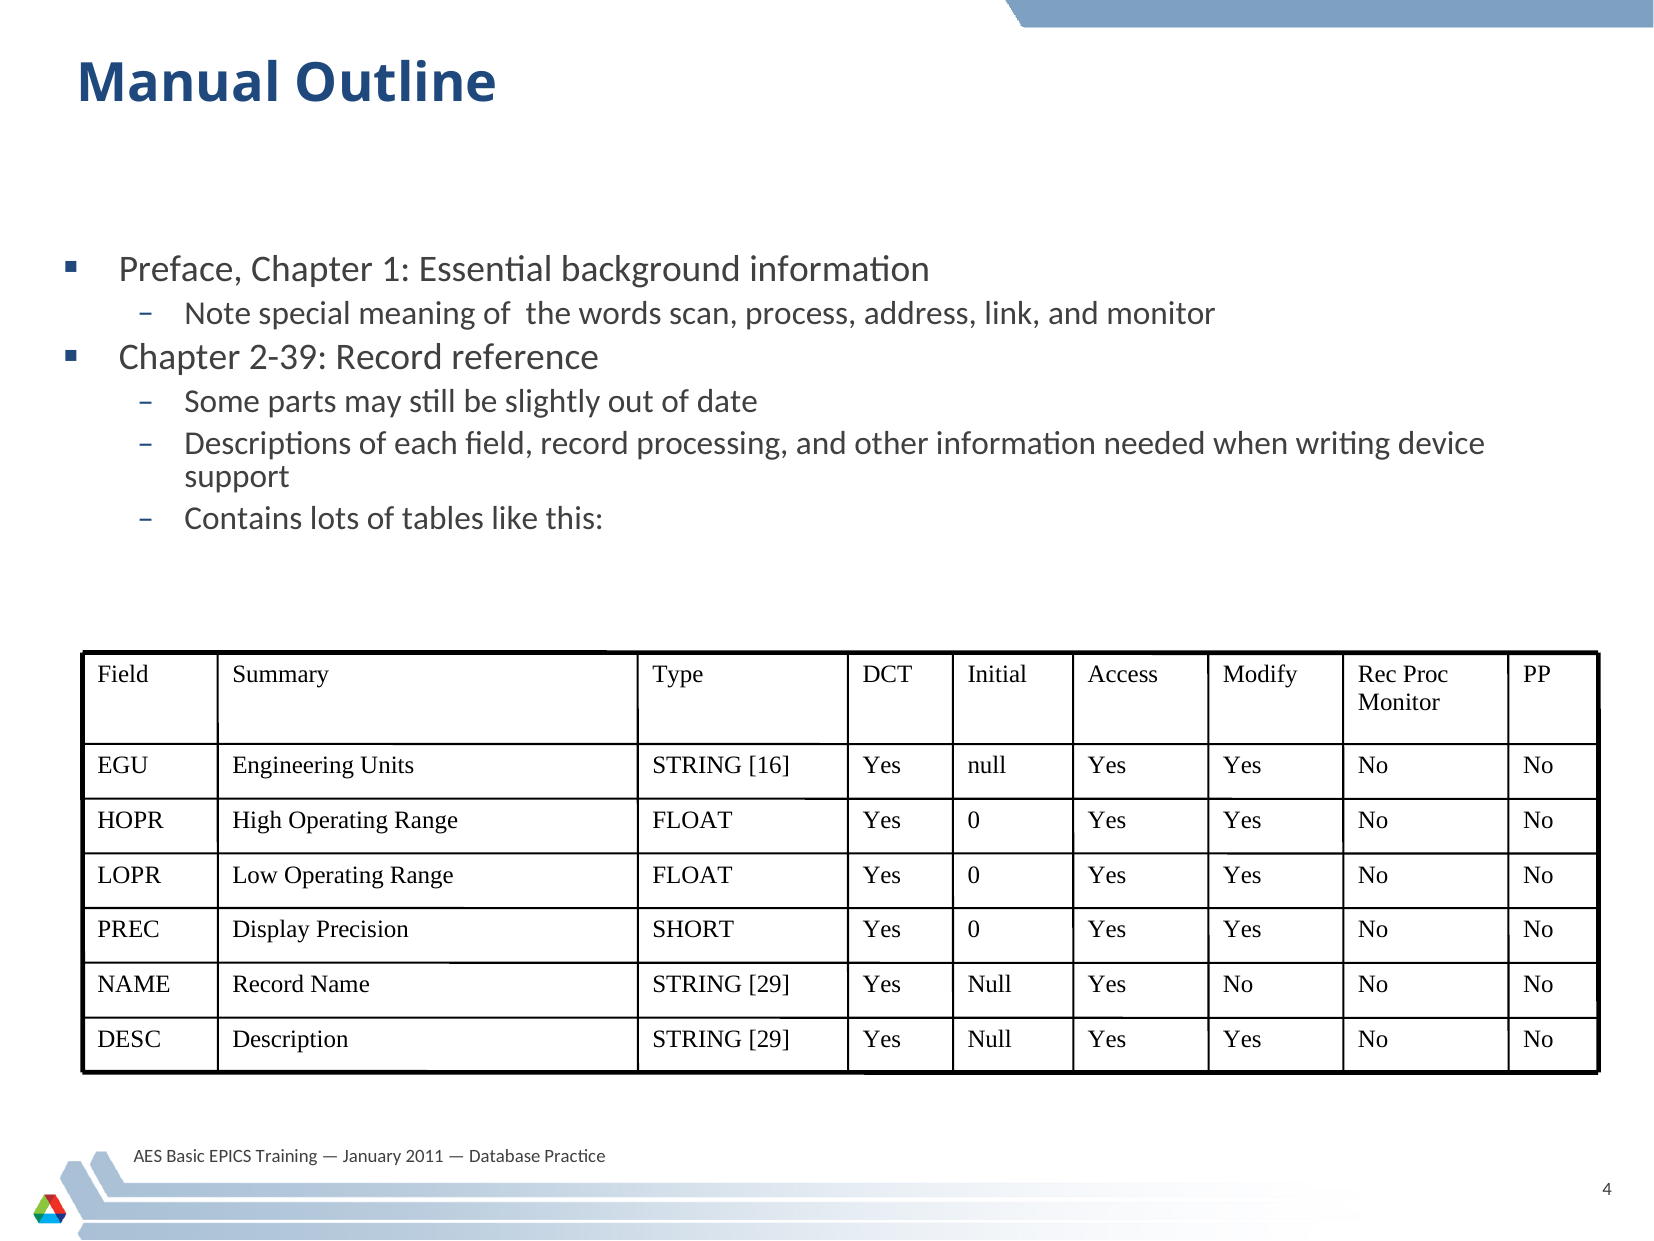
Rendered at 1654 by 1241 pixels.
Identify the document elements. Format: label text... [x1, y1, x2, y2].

text_box STRING [29] [639, 964, 847, 1016]
text_box No [1510, 855, 1596, 907]
text_box PREC [85, 910, 216, 961]
text_box Yes [849, 746, 951, 797]
text_box No [1345, 855, 1507, 907]
text_box DESC [86, 1019, 216, 1069]
text_box No [1345, 746, 1507, 797]
picture [0, 1143, 1654, 1240]
text_box DCT [849, 655, 951, 743]
text_box No [1510, 1019, 1596, 1070]
text_box Record Name [219, 964, 636, 1016]
text_box Yes [1075, 910, 1207, 961]
text_box Display Precision [219, 910, 636, 961]
text_box Yes [850, 964, 952, 1016]
text_box 0 [954, 800, 1072, 852]
text_box HOPR [85, 800, 216, 852]
text_box Type [639, 655, 846, 743]
text_box Yes [1210, 1019, 1342, 1070]
text_box null [954, 746, 1072, 797]
text_box NAME [86, 964, 216, 1016]
text_box Initial [954, 655, 1072, 743]
text_box Yes [1210, 746, 1342, 797]
text_box Null [955, 964, 1072, 1016]
text_box PP [1510, 656, 1596, 743]
text_box No [1345, 1019, 1507, 1070]
text_box High Operating Range [219, 800, 636, 852]
text_box SHORT [639, 910, 846, 961]
text_box No [1510, 910, 1596, 961]
text_box Yes [1075, 746, 1207, 797]
text_box No [1510, 746, 1596, 797]
text_box STRING [29] [639, 1019, 847, 1070]
text_box Yes [1075, 855, 1207, 907]
text_box Null [955, 1019, 1072, 1070]
text_box STRING [16] [639, 746, 846, 797]
text_box Yes [1210, 910, 1342, 961]
text_box EGU [85, 745, 216, 797]
text_box LOPR [85, 855, 216, 906]
text_box Yes [850, 855, 951, 907]
text_box Yes [850, 1019, 952, 1070]
text_box Description [219, 1019, 636, 1070]
text_box Engineering Units [219, 745, 636, 797]
text_box FLOAT [639, 800, 846, 852]
text_box Yes [1210, 855, 1342, 907]
picture [0, 0, 1654, 29]
text_box No [1210, 964, 1342, 1016]
text_box 0 [955, 910, 1072, 961]
text_box Yes [850, 910, 951, 961]
text_box Yes [1075, 964, 1207, 1016]
text_box FLOAT [639, 855, 846, 907]
text_box 0 [954, 855, 1072, 907]
text_box Low Operating Range [219, 855, 636, 907]
title Manual Outline [61, 51, 1500, 123]
text_box Rec Proc Monitor [1345, 656, 1507, 743]
text_box No [1345, 800, 1507, 852]
text_box Field [85, 655, 216, 742]
text_box Summary [219, 655, 636, 742]
text_box Yes [1075, 800, 1207, 852]
text_box Yes [1075, 1019, 1207, 1070]
text_box No [1345, 910, 1507, 961]
text_box No [1510, 800, 1596, 852]
text_box Access [1075, 655, 1207, 743]
text_box Modify [1210, 656, 1342, 743]
list Preface, Chapter 1: Essential background information Note special meaning of the words scan, process, address, link, and monitor Chapter 2-39: Record reference Some parts may still be slightly out of date Descriptions of each field, record processing, and other information needed when writing device support Contains lots of tables like this: [62, 253, 1498, 576]
text_box No [1345, 964, 1507, 1016]
text_box Yes [849, 800, 951, 852]
text_box Yes [1210, 800, 1342, 852]
text_box No [1510, 964, 1596, 1016]
